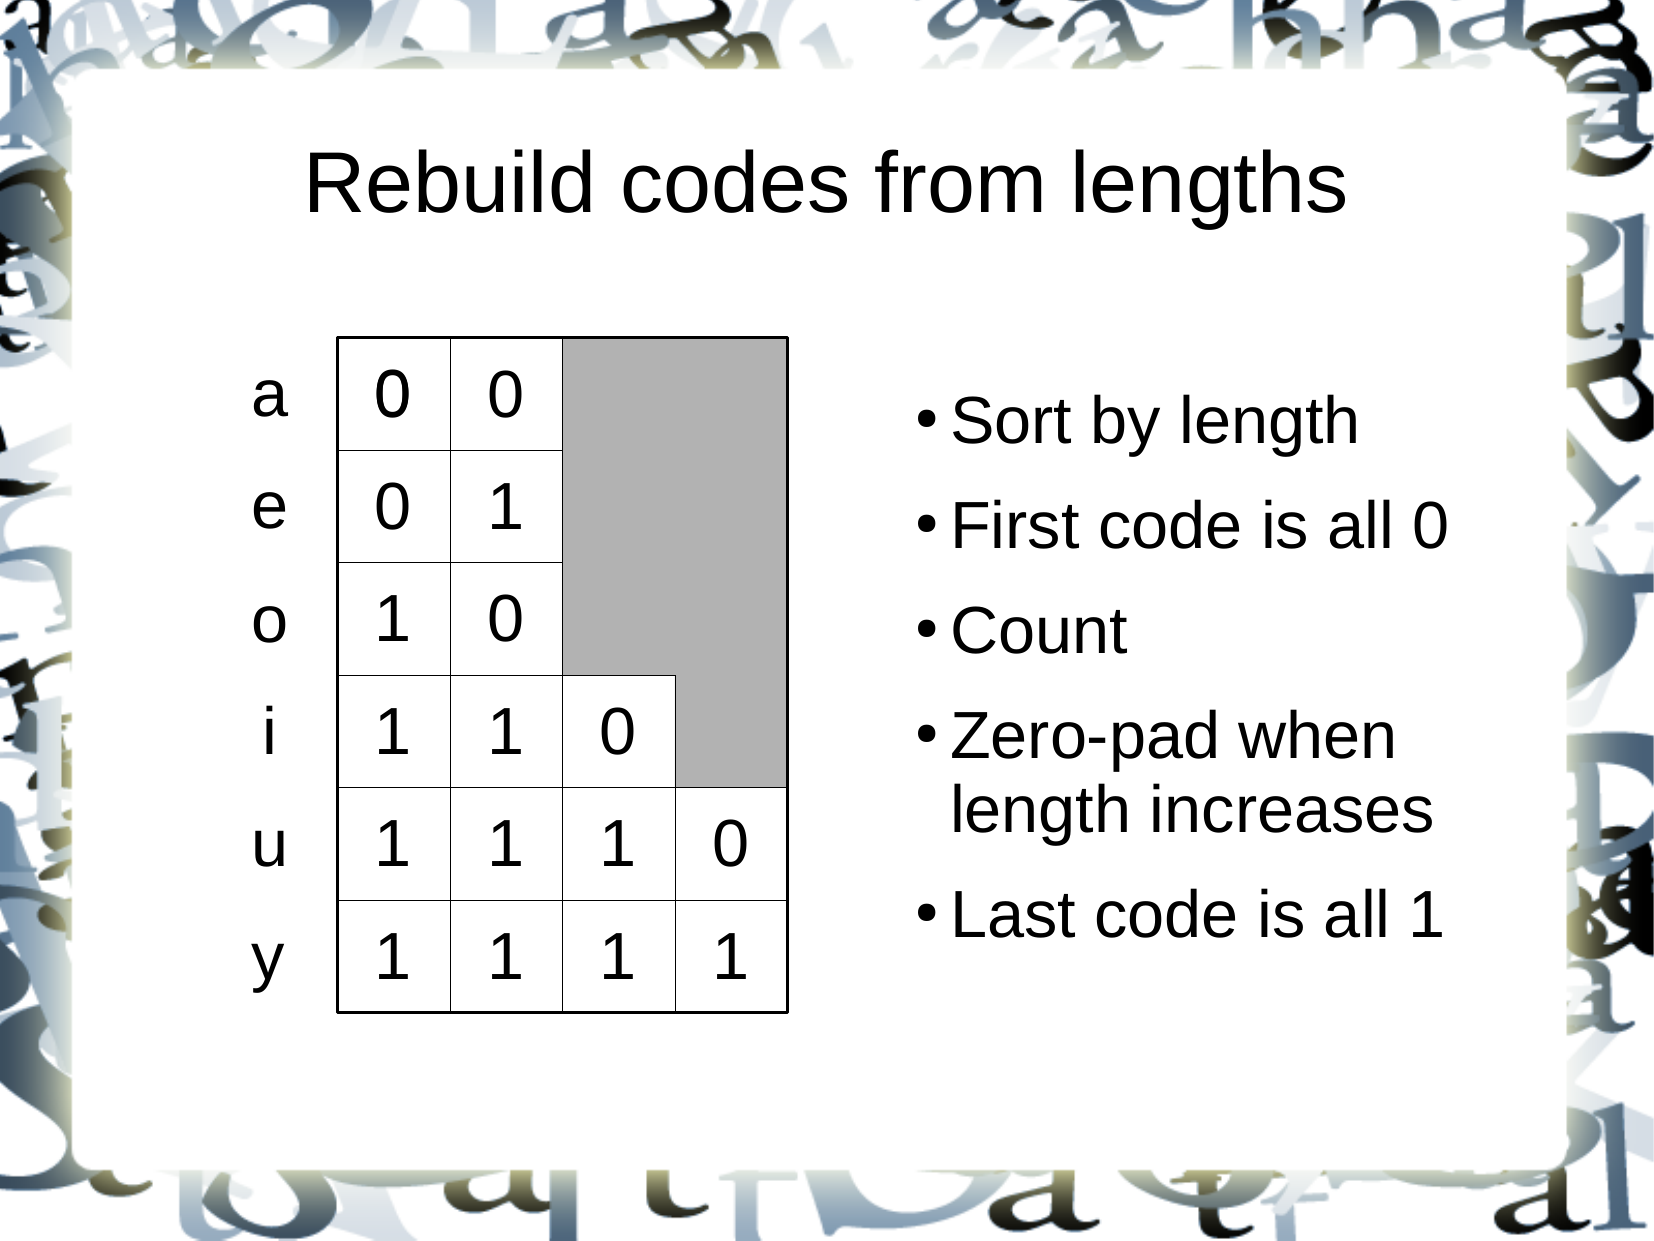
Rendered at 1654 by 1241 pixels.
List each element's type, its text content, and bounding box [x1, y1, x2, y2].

text_box a [236, 337, 304, 449]
text_box y [236, 900, 316, 1013]
picture [0, 0, 1654, 1241]
text_box 1 [360, 787, 417, 900]
text_box 0 [360, 451, 417, 562]
text_box 1 [472, 450, 529, 563]
text_box i [247, 675, 304, 787]
text_box 1 [697, 900, 754, 1013]
text_box u [236, 787, 316, 900]
text_box 0 [472, 563, 529, 675]
text_box 0 [697, 787, 754, 900]
text_box 0 [472, 337, 529, 450]
text_box Sort by length First code is all 0 Count Zero-pad when length increases Last code is all 1 [900, 376, 1542, 958]
text_box 1 [472, 787, 529, 900]
text_box 0 [360, 337, 417, 451]
text_box 1 [585, 787, 642, 900]
text_box 0 [585, 675, 642, 787]
text_box o [236, 563, 316, 676]
text_box e [236, 449, 316, 563]
text_box 1 [360, 675, 417, 787]
text_box 1 [360, 900, 417, 1013]
text_box 1 [585, 900, 642, 1013]
text_box 1 [472, 675, 529, 787]
title Rebuild codes from lengths [82, 78, 1571, 287]
text_box 1 [472, 900, 529, 1013]
text_box 1 [360, 562, 417, 675]
text_box [563, 339, 786, 787]
